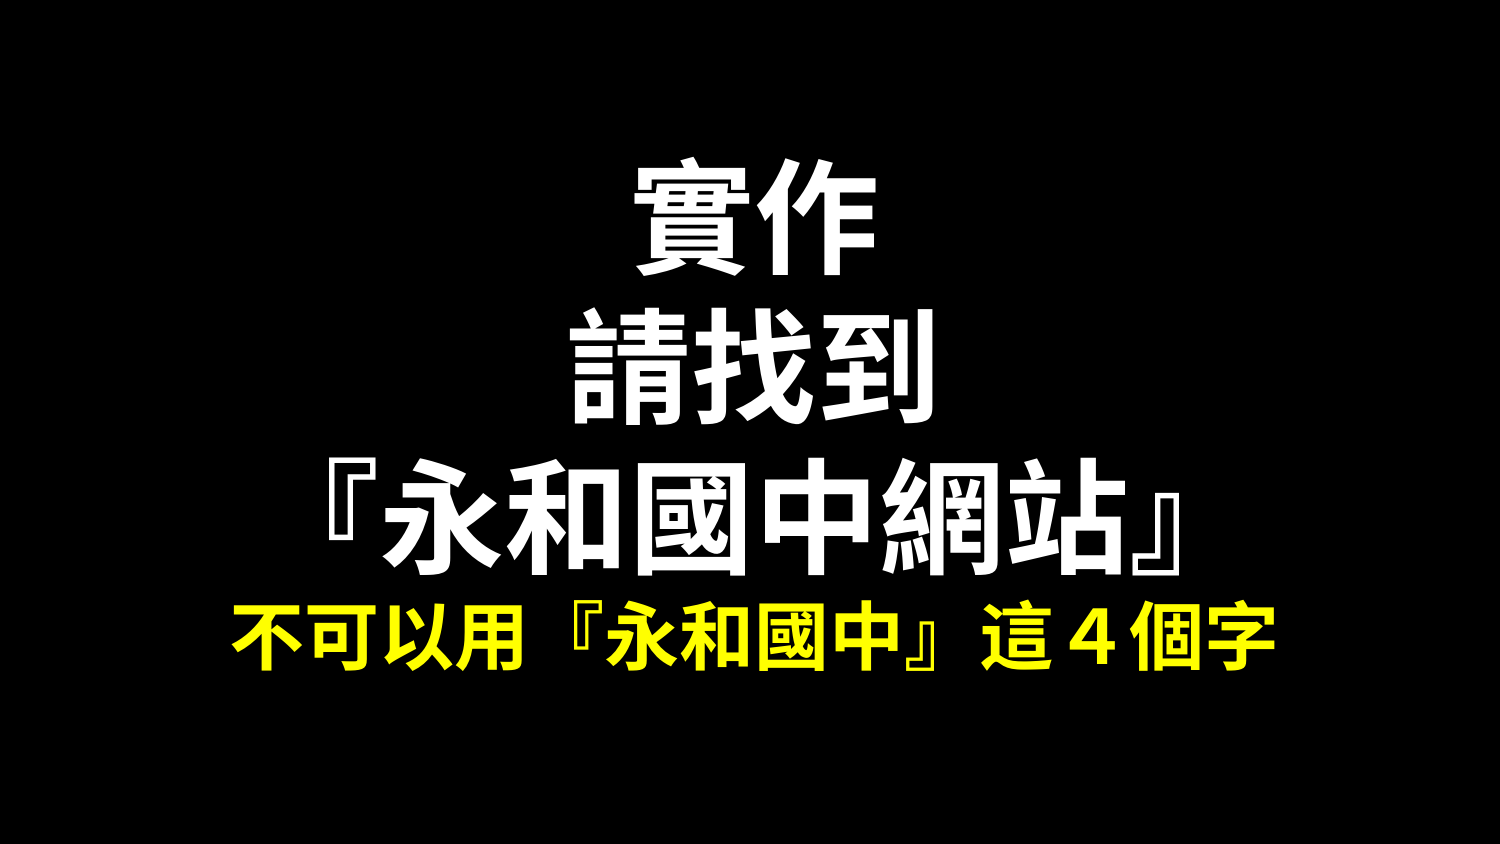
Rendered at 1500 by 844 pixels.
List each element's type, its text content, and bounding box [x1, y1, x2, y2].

title 實作 請找到 『永和國中網站』 不可以用『永和國中』這４個字 [80, 73, 1429, 745]
